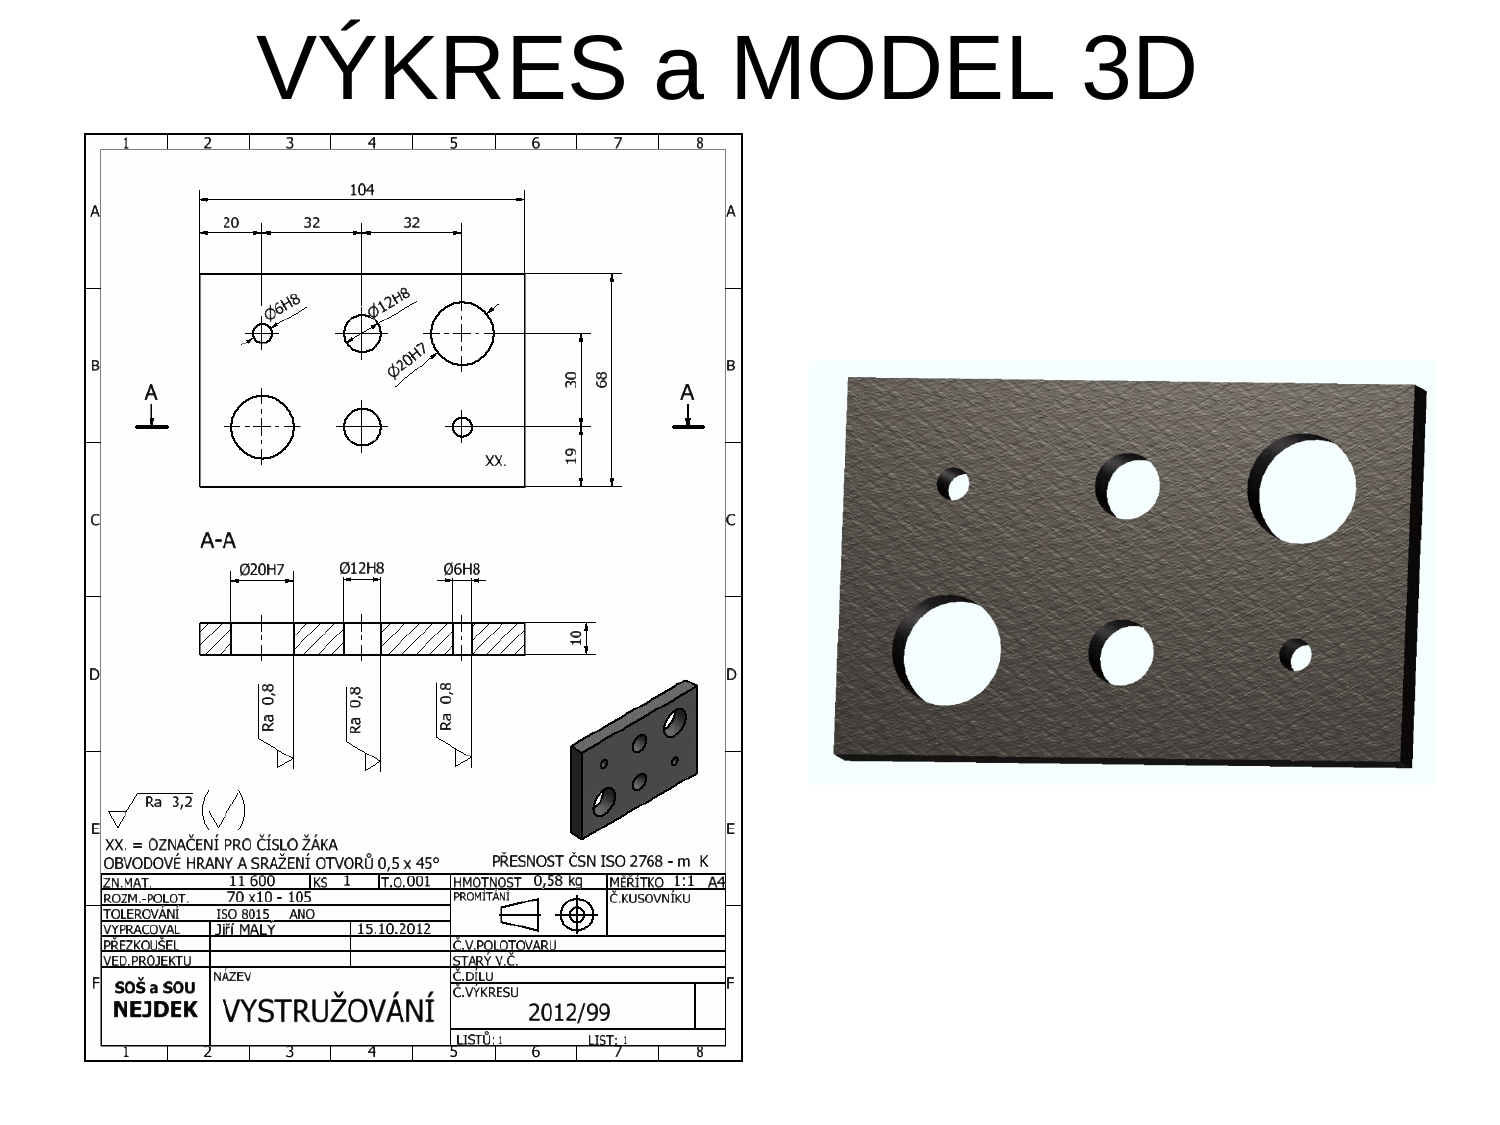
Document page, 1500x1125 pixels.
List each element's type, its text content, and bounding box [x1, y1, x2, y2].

picture [809, 361, 1435, 785]
title VÝKRES a MODEL 3D [53, 0, 1404, 126]
picture [76, 125, 750, 1071]
